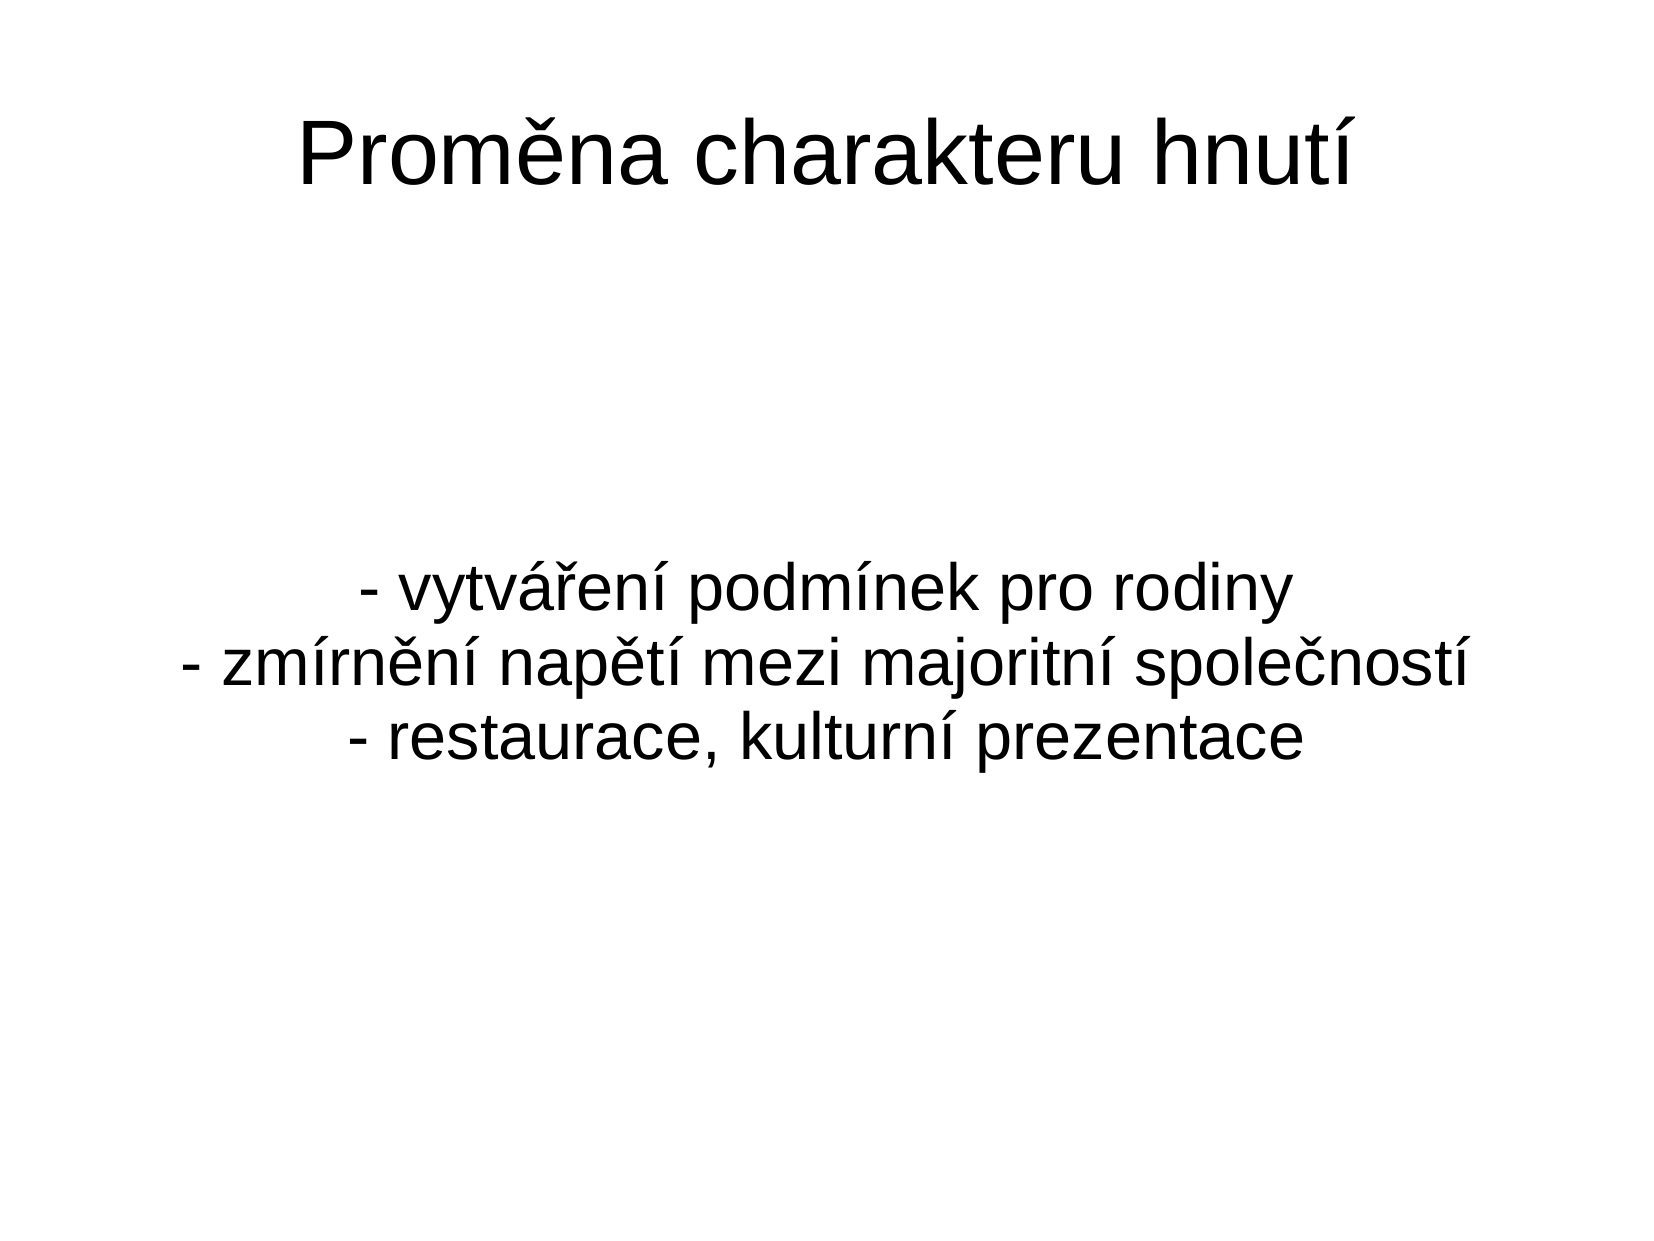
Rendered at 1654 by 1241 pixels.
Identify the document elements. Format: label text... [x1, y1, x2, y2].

subtitle - vytváření podmínek pro rodiny - zmírnění napětí mezi majoritní společností - restaurace, kulturní prezentace [82, 290, 1571, 1109]
title Proměna charakteru hnutí [82, 49, 1571, 257]
